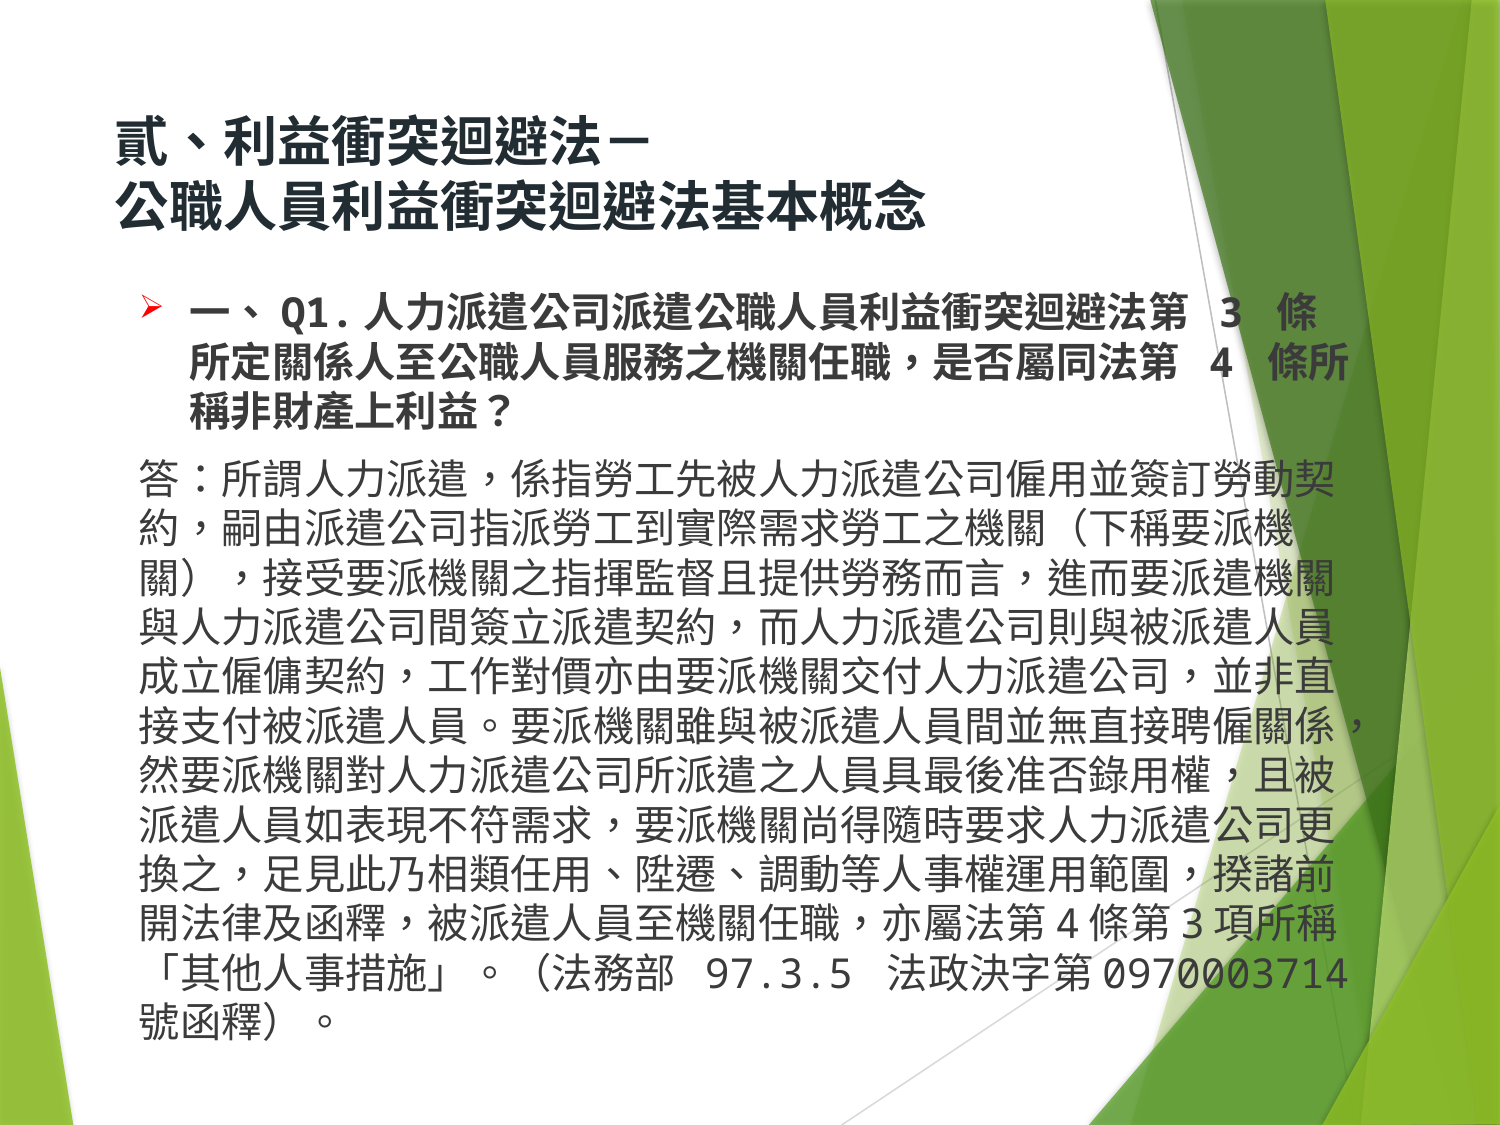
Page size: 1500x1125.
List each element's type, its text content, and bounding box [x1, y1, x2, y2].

list 一、Q1.人力派遣公司派遣公職人員利益衝突迴避法第 3 條所定關係人至公職人員服務之機關任職，是否屬同法第 4 條所稱非財產上利益？ 答：所謂人力派遣，係指勞工先被人力派遣公司僱用並簽訂勞動契約，嗣由派遣公司指派勞工到實際需求勞工之機關（下稱要派機關），接受要派機關之指揮監督且提供勞務而言，進而要派遣機關與人力派遣公司間簽立派遣契約，而人力派遣公司則與被派遣人員成立僱傭契約，工作對價亦由要派機關交付人力派遣公司，並非直接支付被派遣人員。要派機關雖與被派遣人員間並無直接聘僱關係，然要派機關對人力派遣公司所派遣之人員具最後准否錄用權，且被派遣人員如表現不符需求，要派機關尚得隨時要求人力派遣公司更換之，足見此乃相類任用、陞遷、調動等人事權運用範圍，揆諸前開法律及函釋，被派遣人員至機關任職，亦屬法第4條第3項所稱「其他人事措施」。（法務部 97.3.5 法政決字第0970003714號函釋）。 [123, 278, 1373, 1059]
title 貳、利益衝突迴避法－ 公職人員利益衝突迴避法基本概念 [99, 99, 1142, 317]
